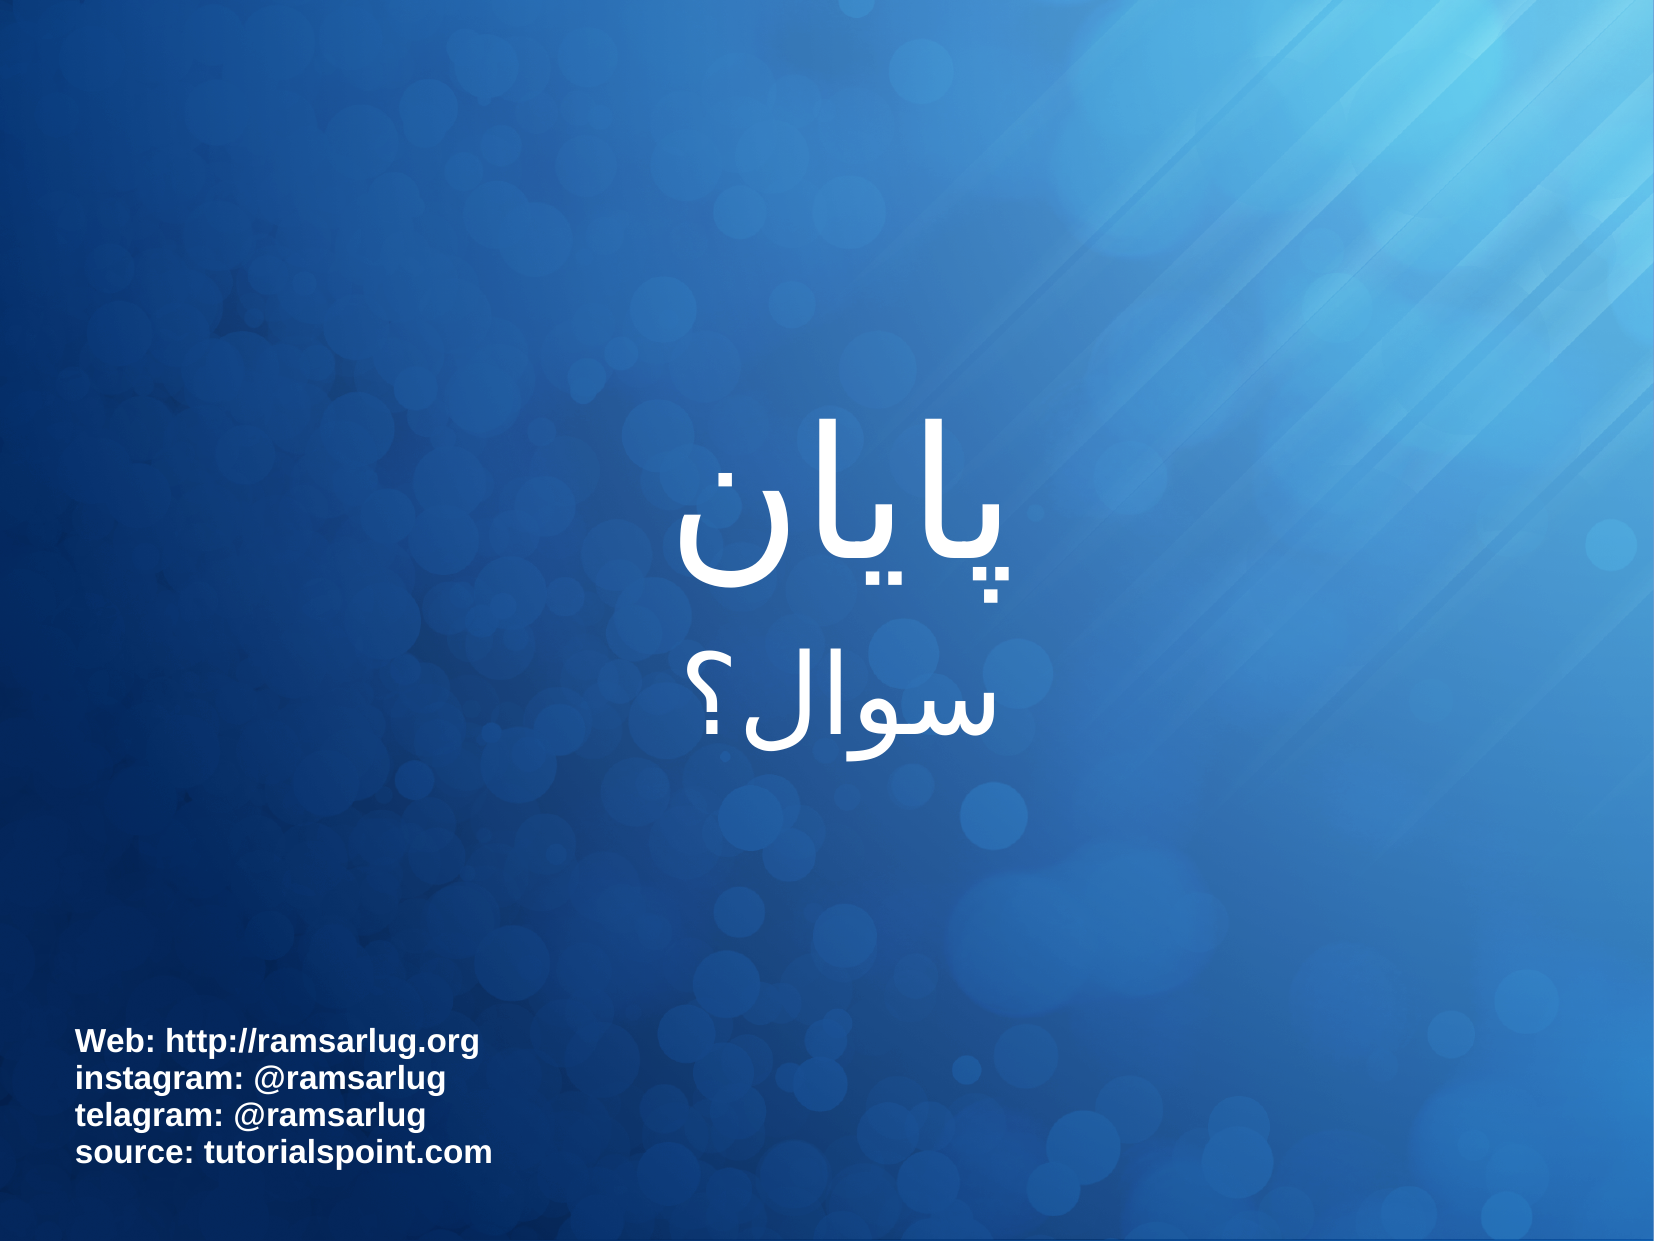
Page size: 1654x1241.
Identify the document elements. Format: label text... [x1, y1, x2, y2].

subtitle پایان سوال؟ [112, 274, 1571, 901]
picture [0, 0, 1654, 1241]
title Web: http://ramsarlug.org instagram: @ramsarlug telagram: @ramsarlug source: tutorialspoint.com [74, 1010, 1463, 1183]
